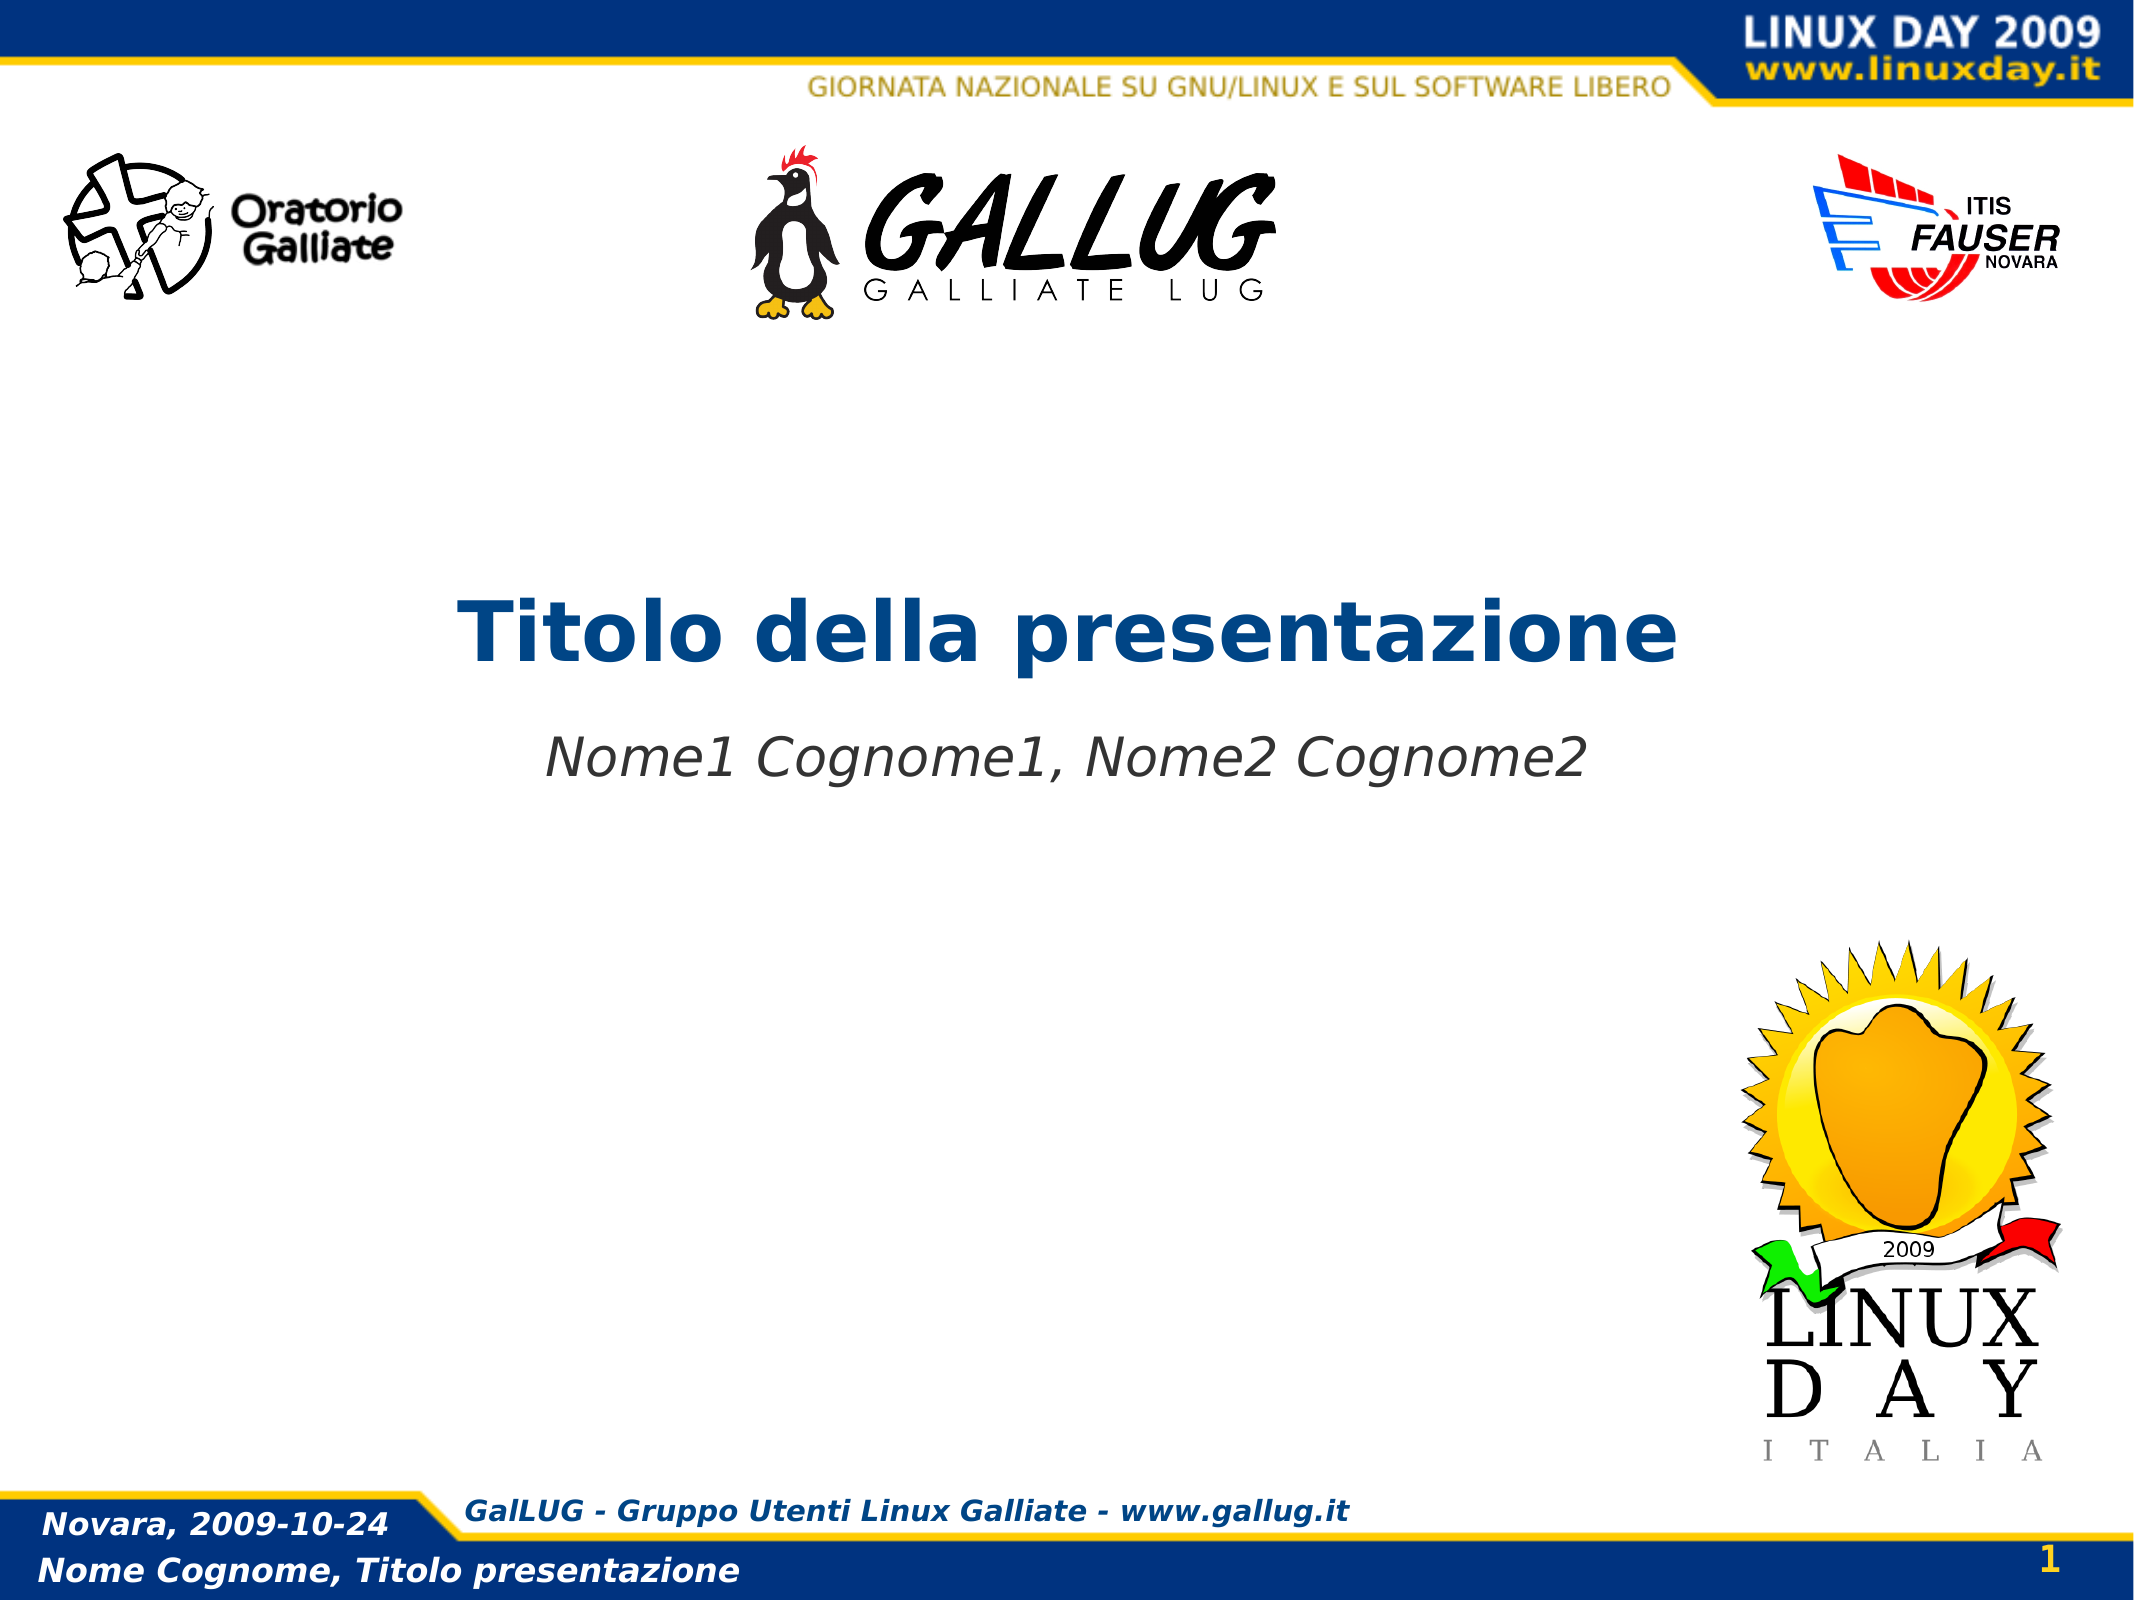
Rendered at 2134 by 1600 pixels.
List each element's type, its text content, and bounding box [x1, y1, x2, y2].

text_box Nome1 Cognome1, Nome2 Cognome2 [75, 726, 2063, 790]
picture [0, 0, 2134, 1600]
text_box Titolo della presentazione [112, 584, 2026, 682]
